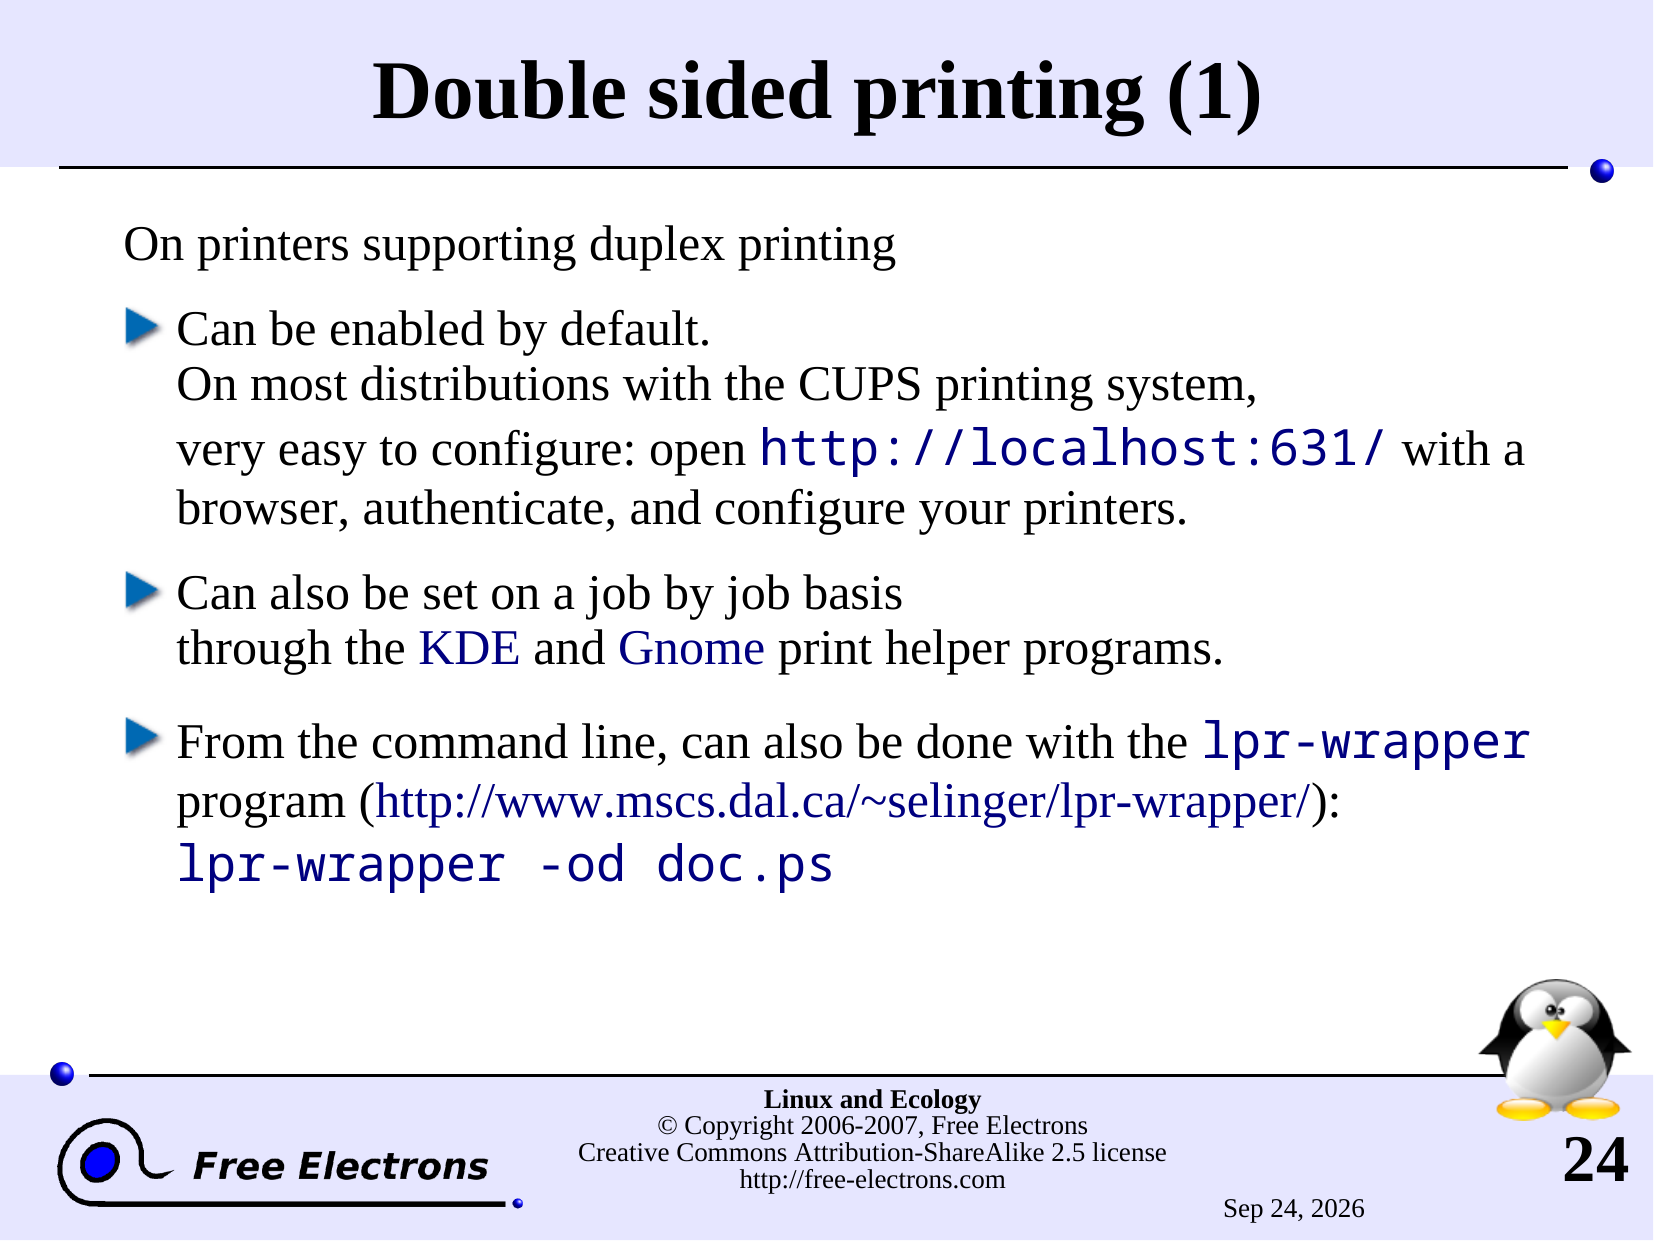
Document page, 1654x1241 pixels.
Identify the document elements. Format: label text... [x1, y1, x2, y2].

title Double sided printing (1) [33, 29, 1604, 153]
picture [1476, 979, 1634, 1121]
picture [50, 1107, 527, 1216]
list On printers supporting duplex printing Can be enabled by default. On most distributions with the CUPS printing system, very easy to configure: open http://localhost:631/ with a browser, authenticate, and configure your printers. Can also be set on a job by job basis through the KDE and Gnome print helper programs. From the command line, can also be done with the lpr-wrapper program (http://www.mscs.dal.ca/~selinger/lpr-wrapper/): lpr-wrapper -od doc.ps [105, 216, 1551, 1066]
